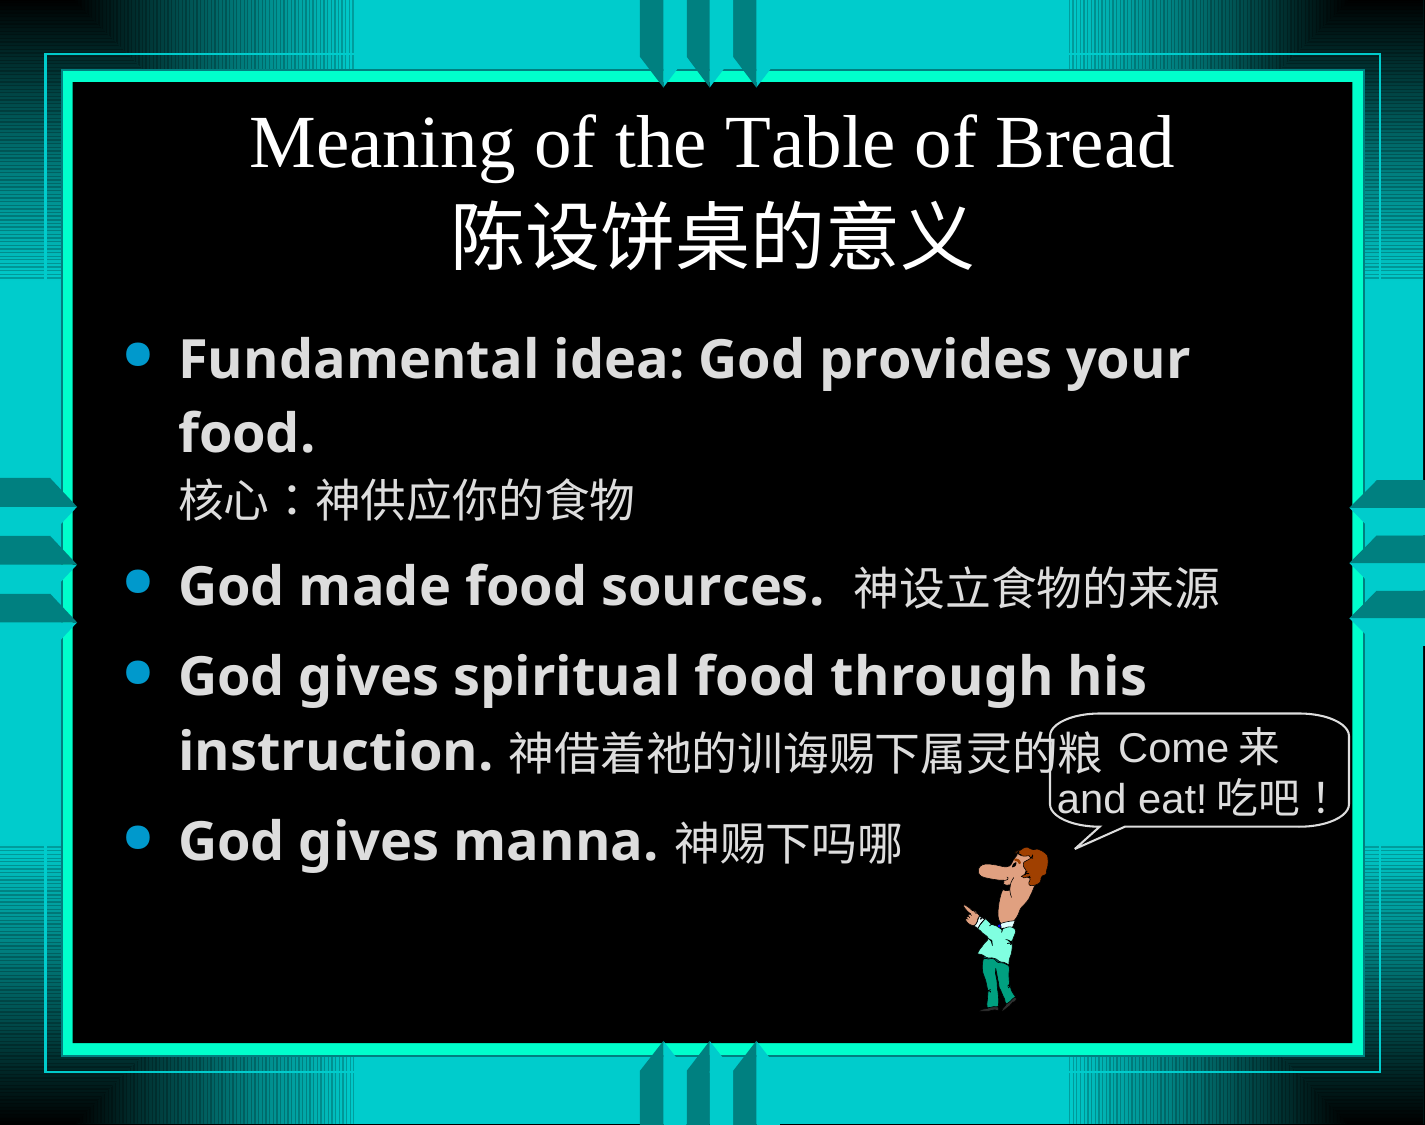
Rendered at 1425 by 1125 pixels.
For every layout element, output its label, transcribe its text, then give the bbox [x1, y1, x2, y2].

title Meaning of the Table of Bread 陈设饼桌的意义 [106, 99, 1319, 288]
list Fundamental idea: God provides your food. 核心：神供应你的食物 God made food sources. 神设立食物的来源 God gives spiritual food through his instruction.神借着祂的训诲赐下属灵的粮 God gives manna.神赐下吗哪 [106, 312, 1319, 751]
text_box Come来 and eat!吃吧！ [1050, 713, 1349, 849]
chart [962, 846, 1049, 1013]
